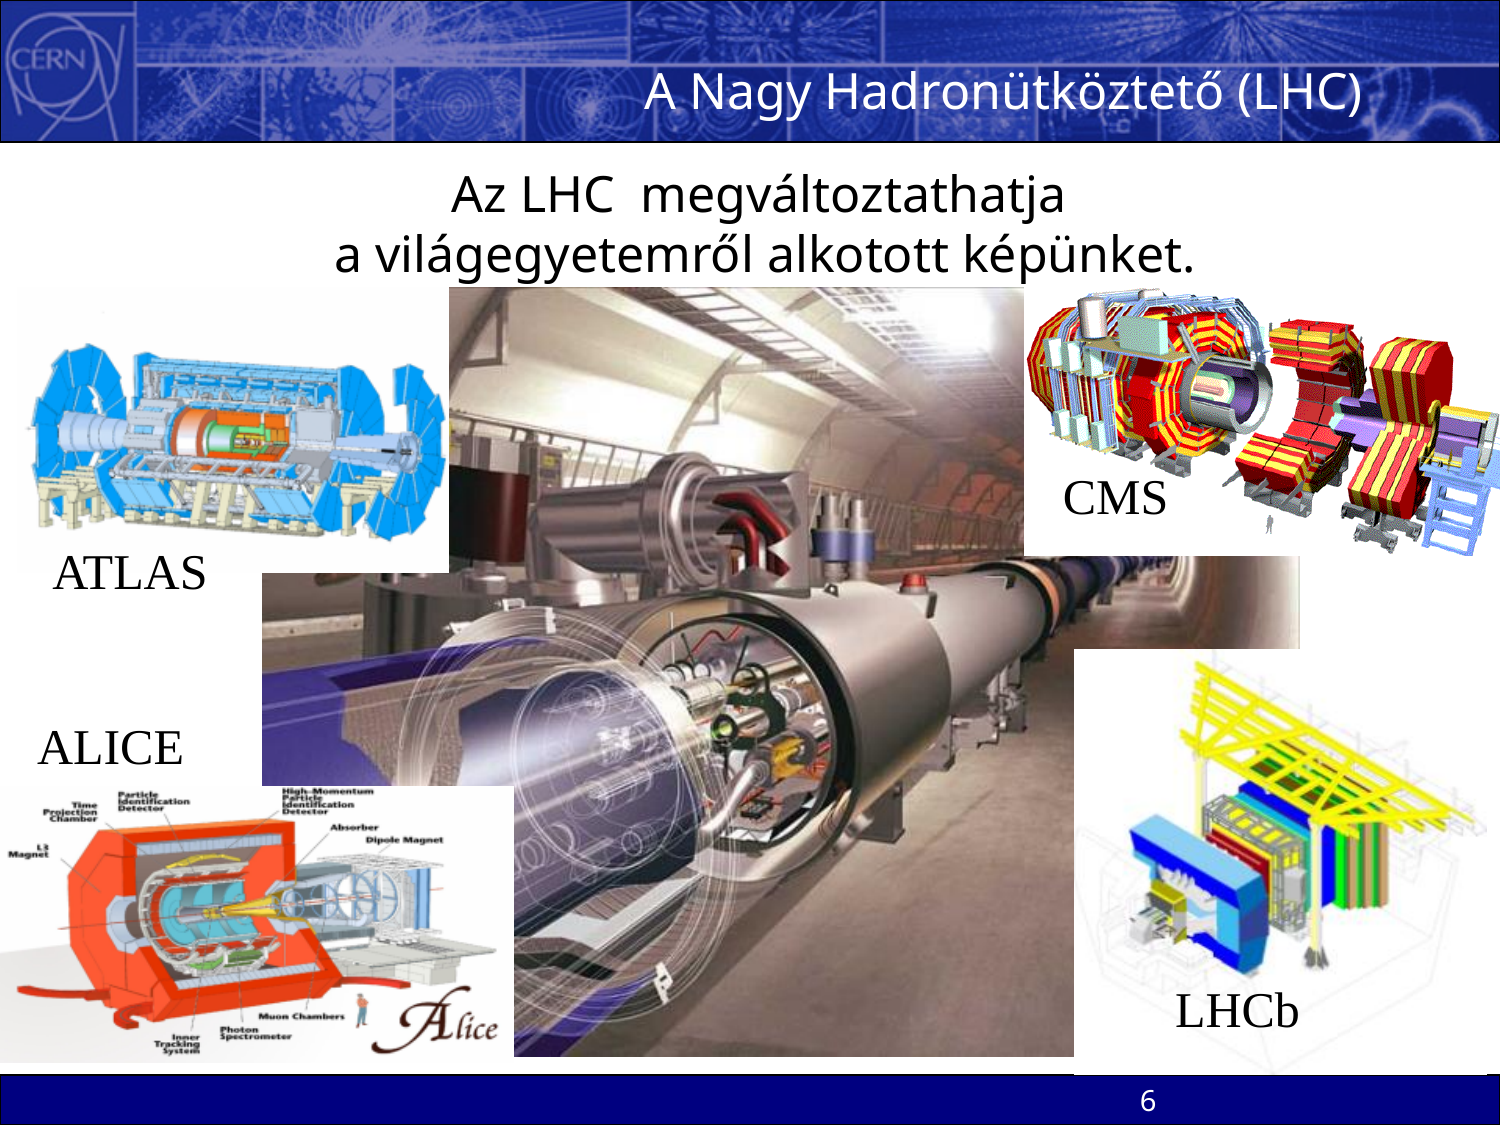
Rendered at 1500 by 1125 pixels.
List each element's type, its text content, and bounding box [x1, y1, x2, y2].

text_box <number> [1125, 1075, 1437, 1125]
text_box ATLAS [37, 532, 238, 608]
text_box CMS [1048, 457, 1183, 533]
picture [0, 287, 1500, 1075]
text_box ALICE [22, 707, 199, 783]
text_box Az LHC megváltoztathatja a világegyetemről alkotott képünket. [289, 154, 1242, 290]
text_box A Nagy Hadronütköztető (LHC)‏ [630, 51, 1440, 130]
text_box LHCb [1160, 969, 1315, 1045]
